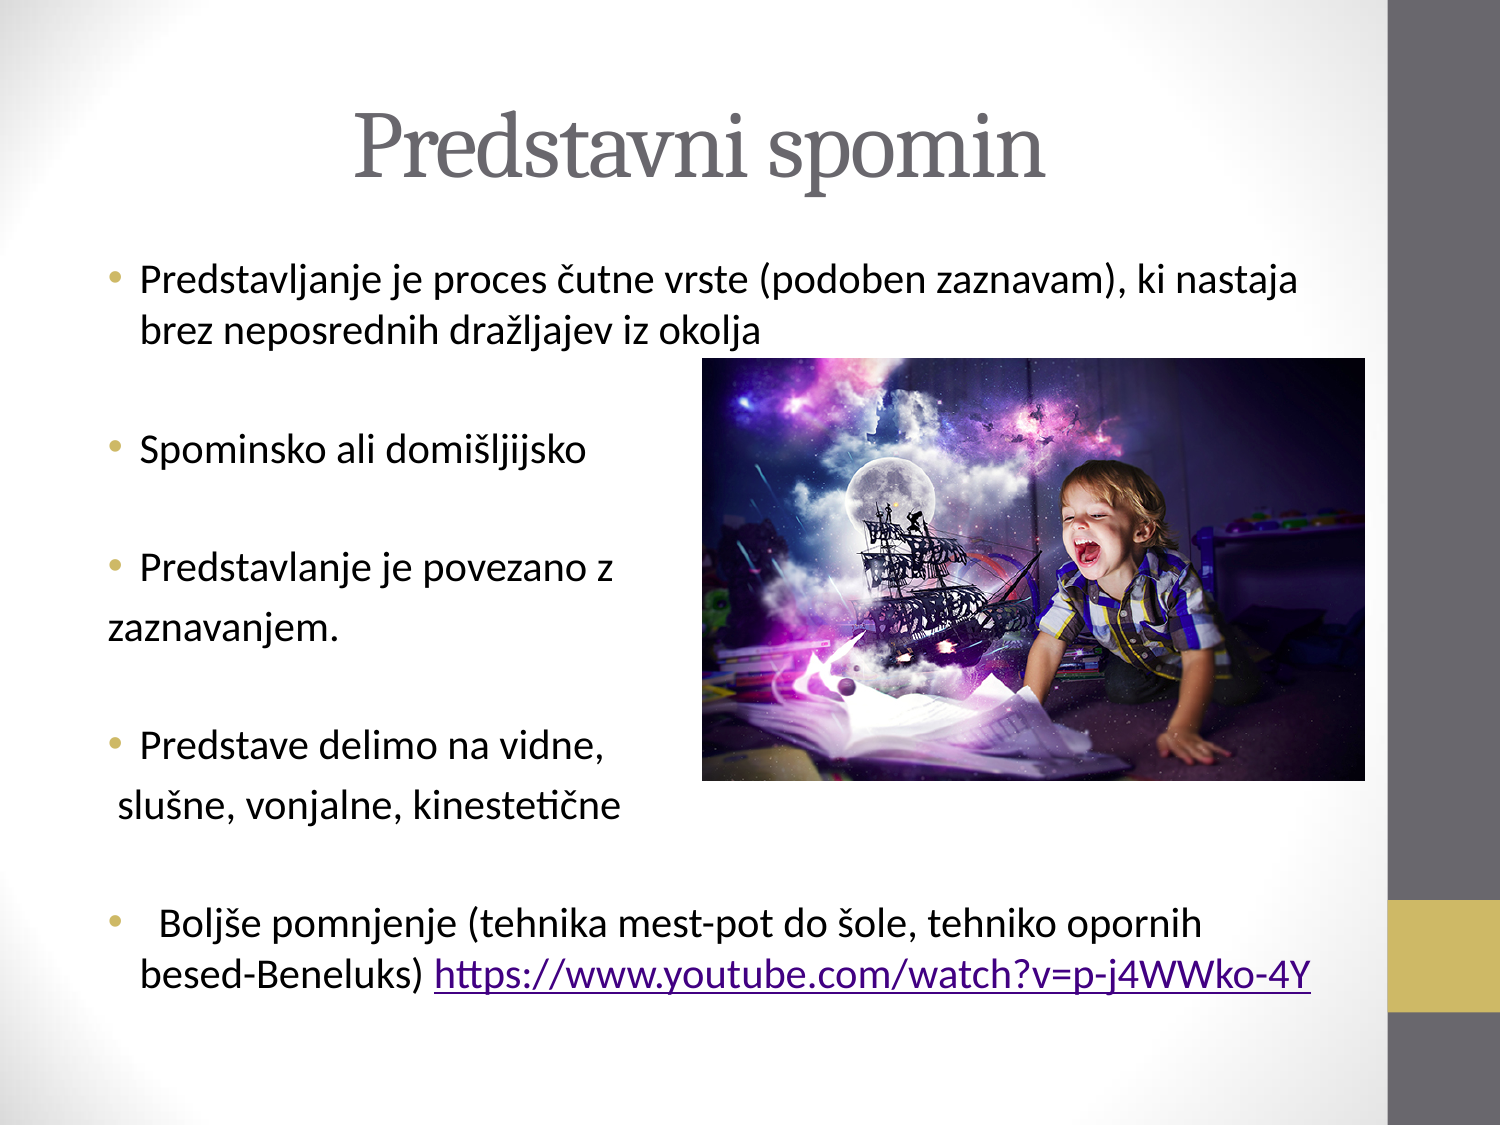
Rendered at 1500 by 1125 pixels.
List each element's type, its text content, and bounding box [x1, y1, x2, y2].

title Predstavni spomin [75, 45, 1325, 233]
list Predstavljanje je proces čutne vrste (podoben zaznavam), ki nastaja brez neposrednih dražljajev iz okolja Spominsko ali domišljijsko Predstavlanje je povezano z zaznavanjem. Predstave delimo na vidne, slušne, vonjalne, kinestetične Boljše pomnjenje (tehnika mest-pot do šole, tehniko opornih besed-Beneluks) https://www.youtube.com/watch?v=p-j4WWko-4Y [76, 243, 1327, 1031]
picture [0, 0, 1387, 1125]
